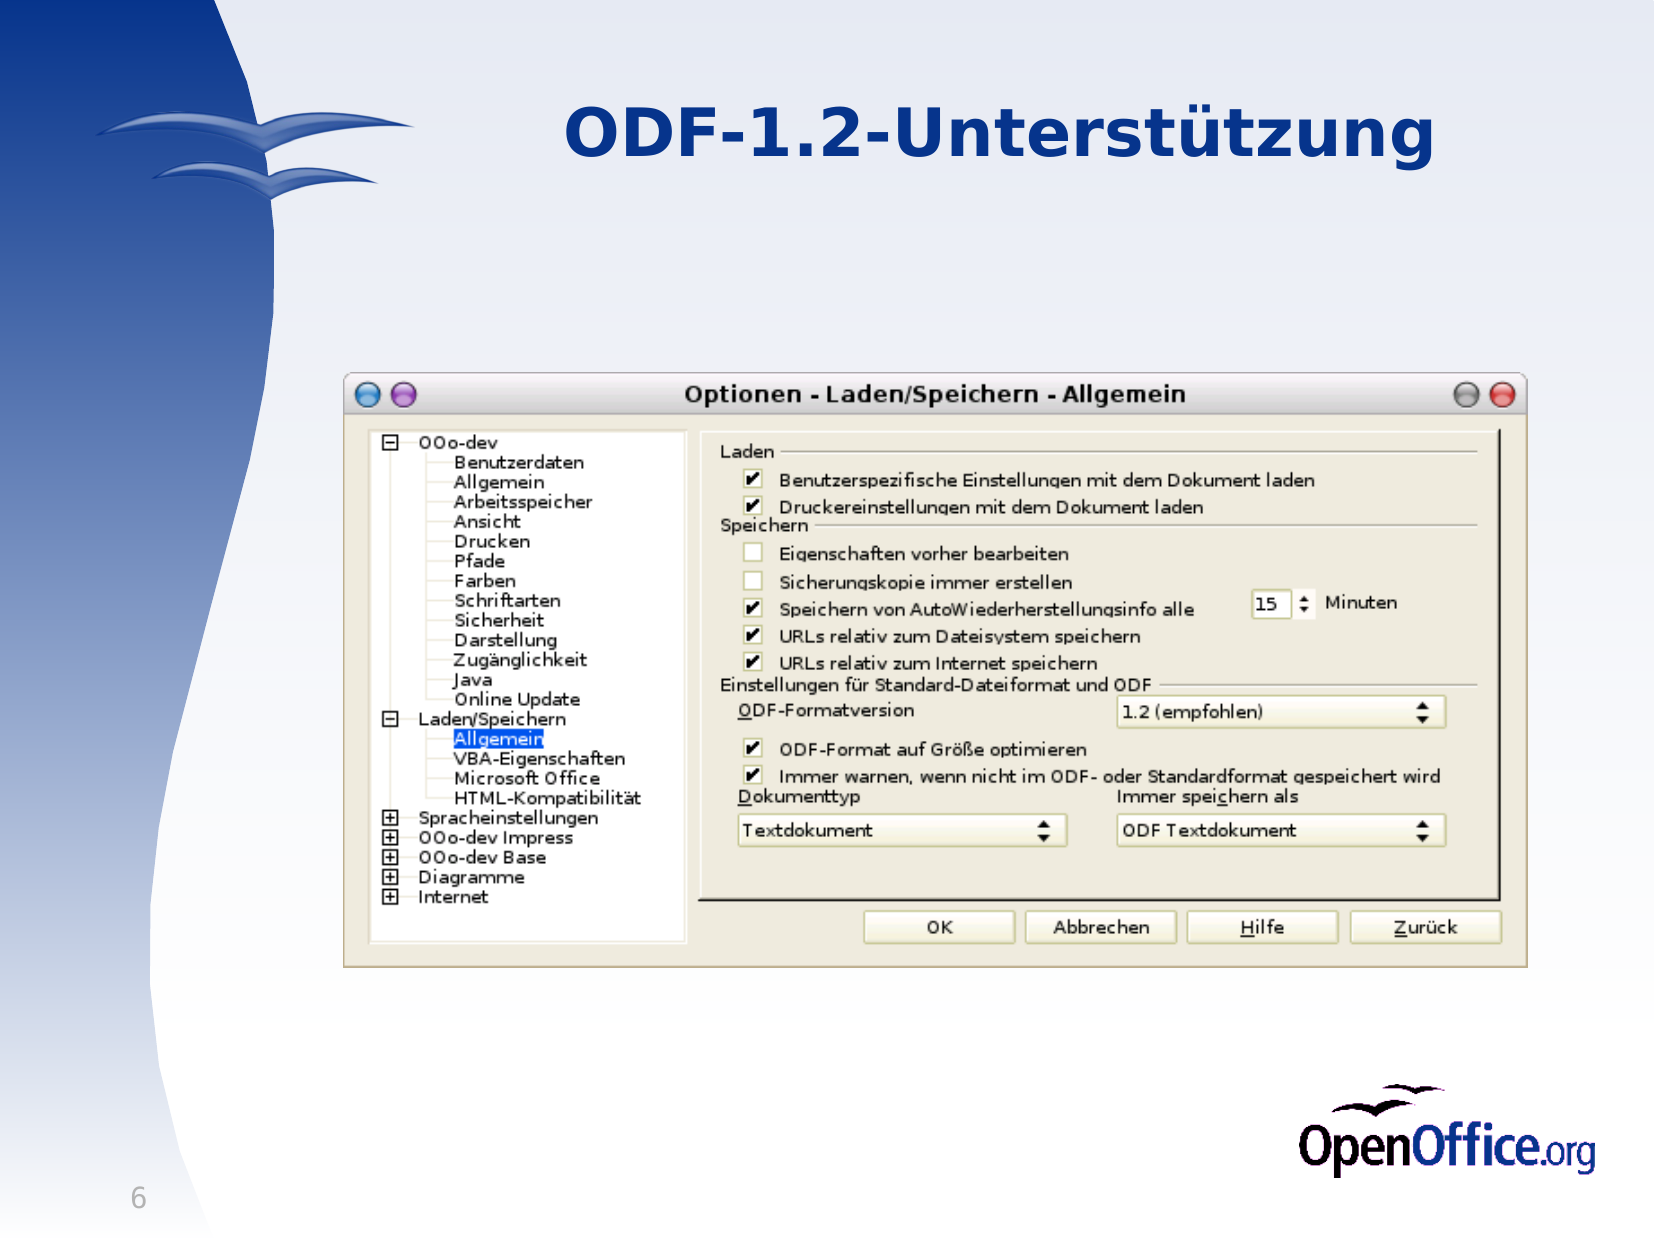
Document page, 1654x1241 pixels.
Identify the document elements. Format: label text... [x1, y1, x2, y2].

picture [152, 161, 379, 201]
chart [295, 236, 1565, 1034]
picture [1299, 1084, 1595, 1178]
picture [95, 100, 416, 162]
title ODF-1.2-Unterstützung [436, 94, 1565, 173]
